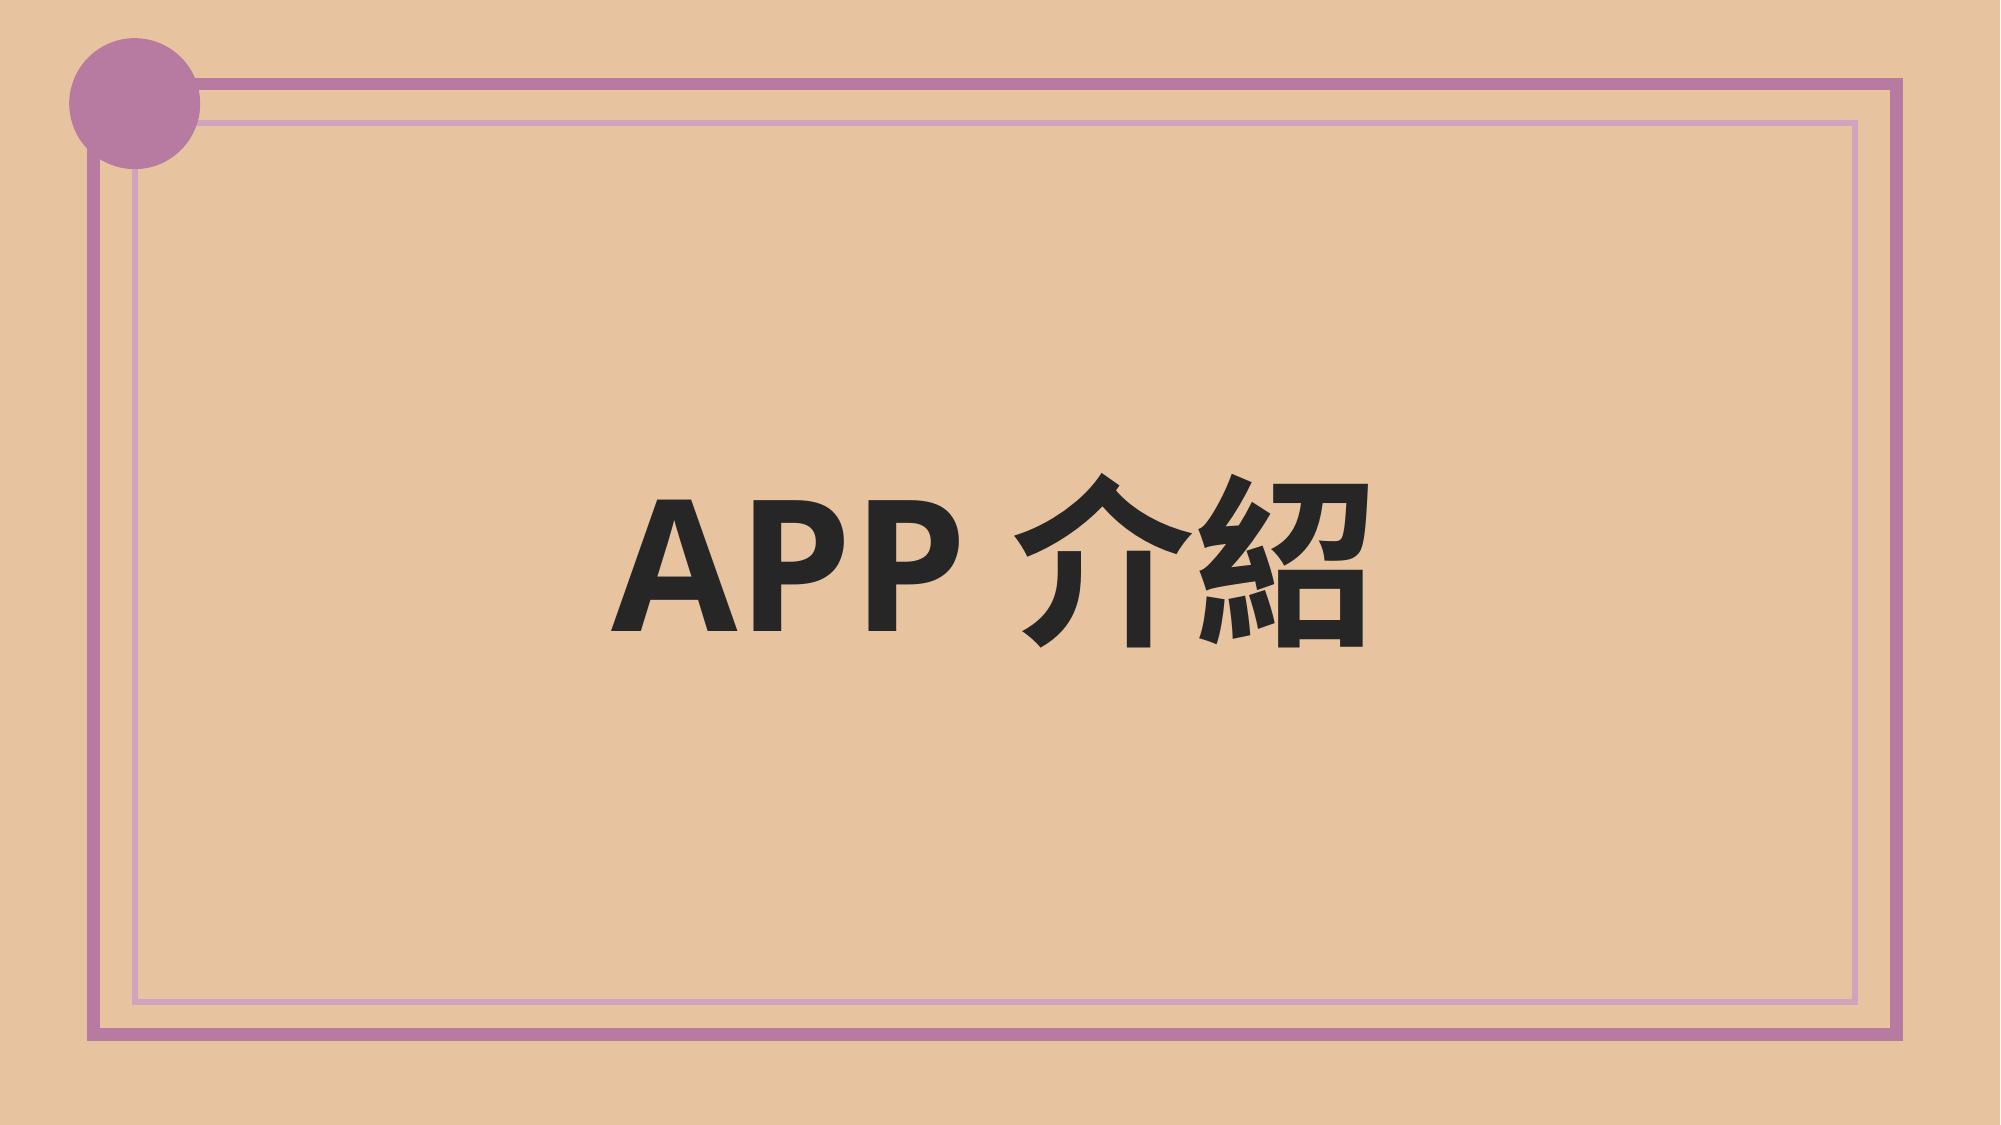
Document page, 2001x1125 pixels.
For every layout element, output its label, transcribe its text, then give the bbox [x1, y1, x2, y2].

text_box APP介紹 [274, 440, 1716, 679]
text_box [69, 38, 201, 170]
